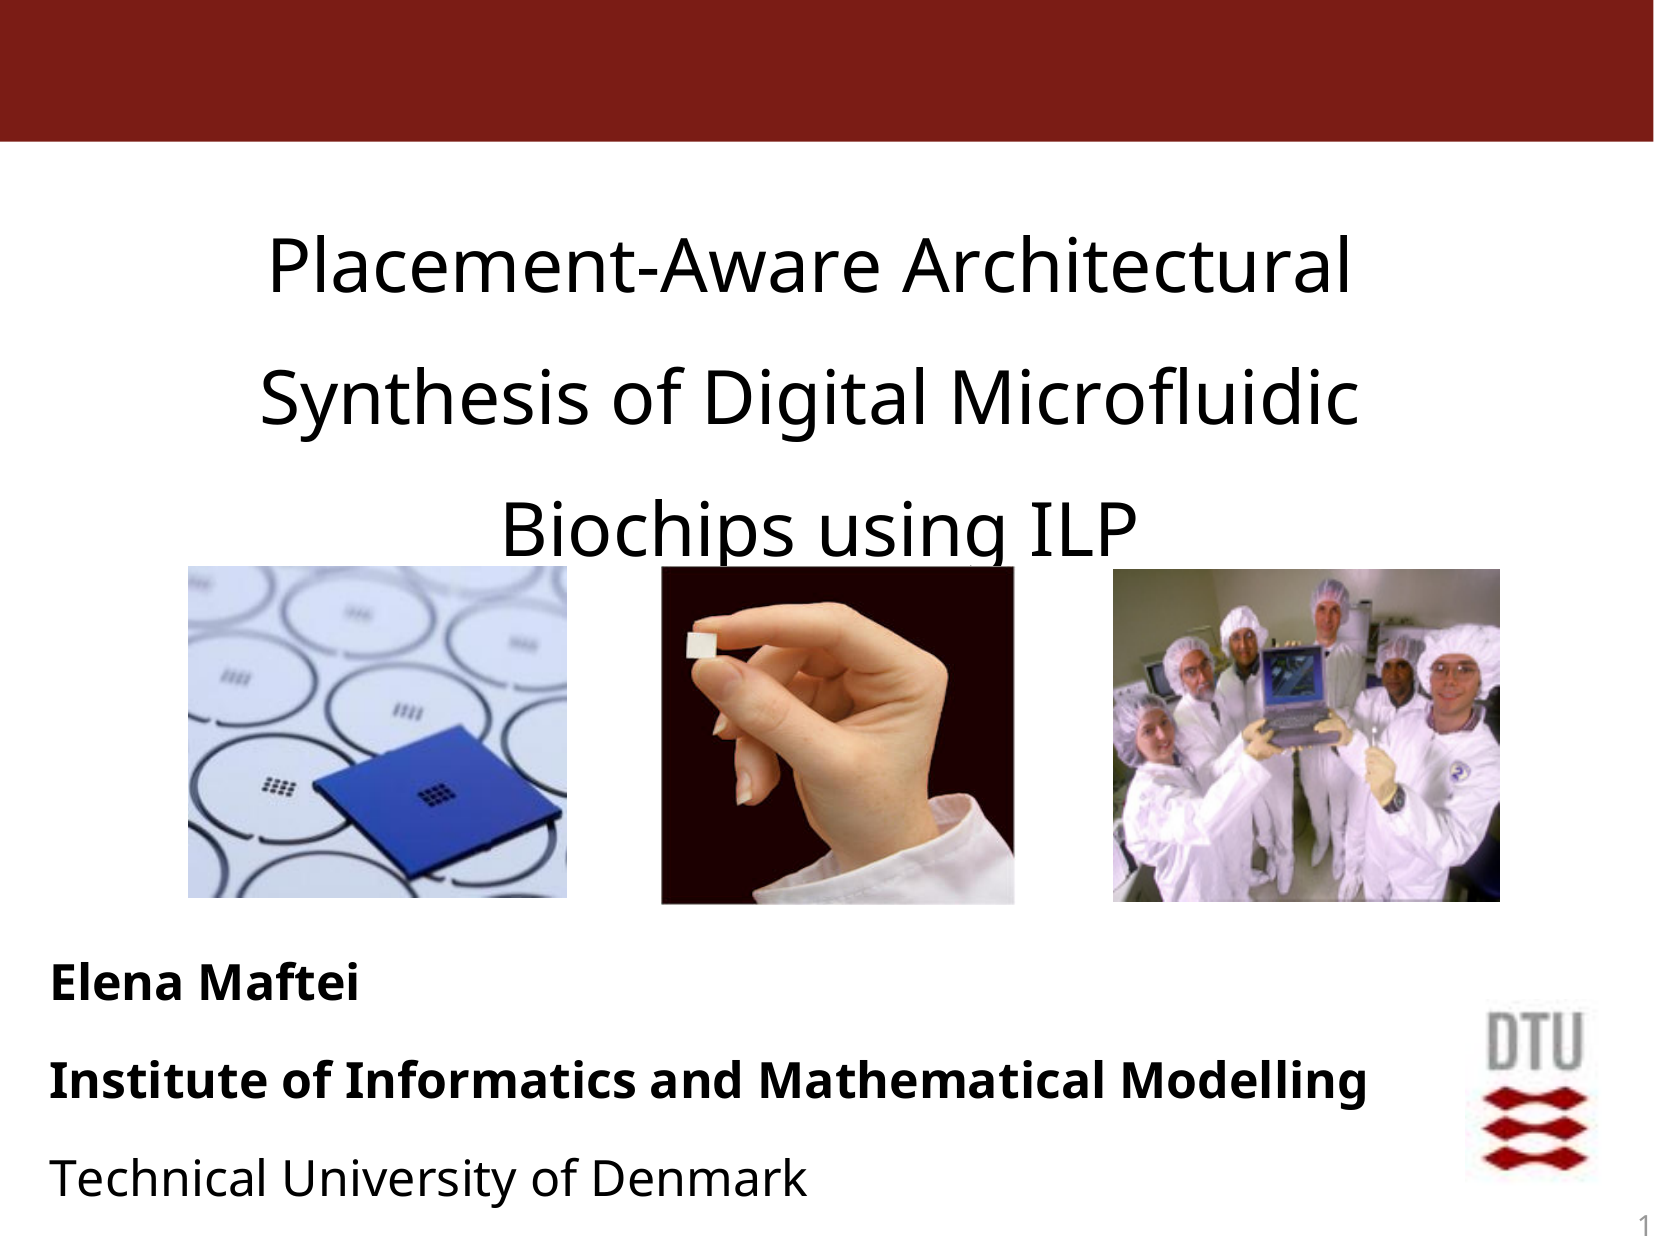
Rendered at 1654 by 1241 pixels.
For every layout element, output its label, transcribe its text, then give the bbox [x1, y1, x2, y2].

list Elena Maftei Institute of Informatics and Mathematical Modelling Technical University of Denmark [31, 653, 1465, 1208]
picture [1113, 569, 1500, 902]
picture [188, 566, 567, 898]
list Placement-Aware Architectural Synthesis of Digital Microfluidic Biochips using ILP [55, 212, 1567, 531]
picture [661, 566, 1016, 906]
picture [1465, 999, 1607, 1197]
